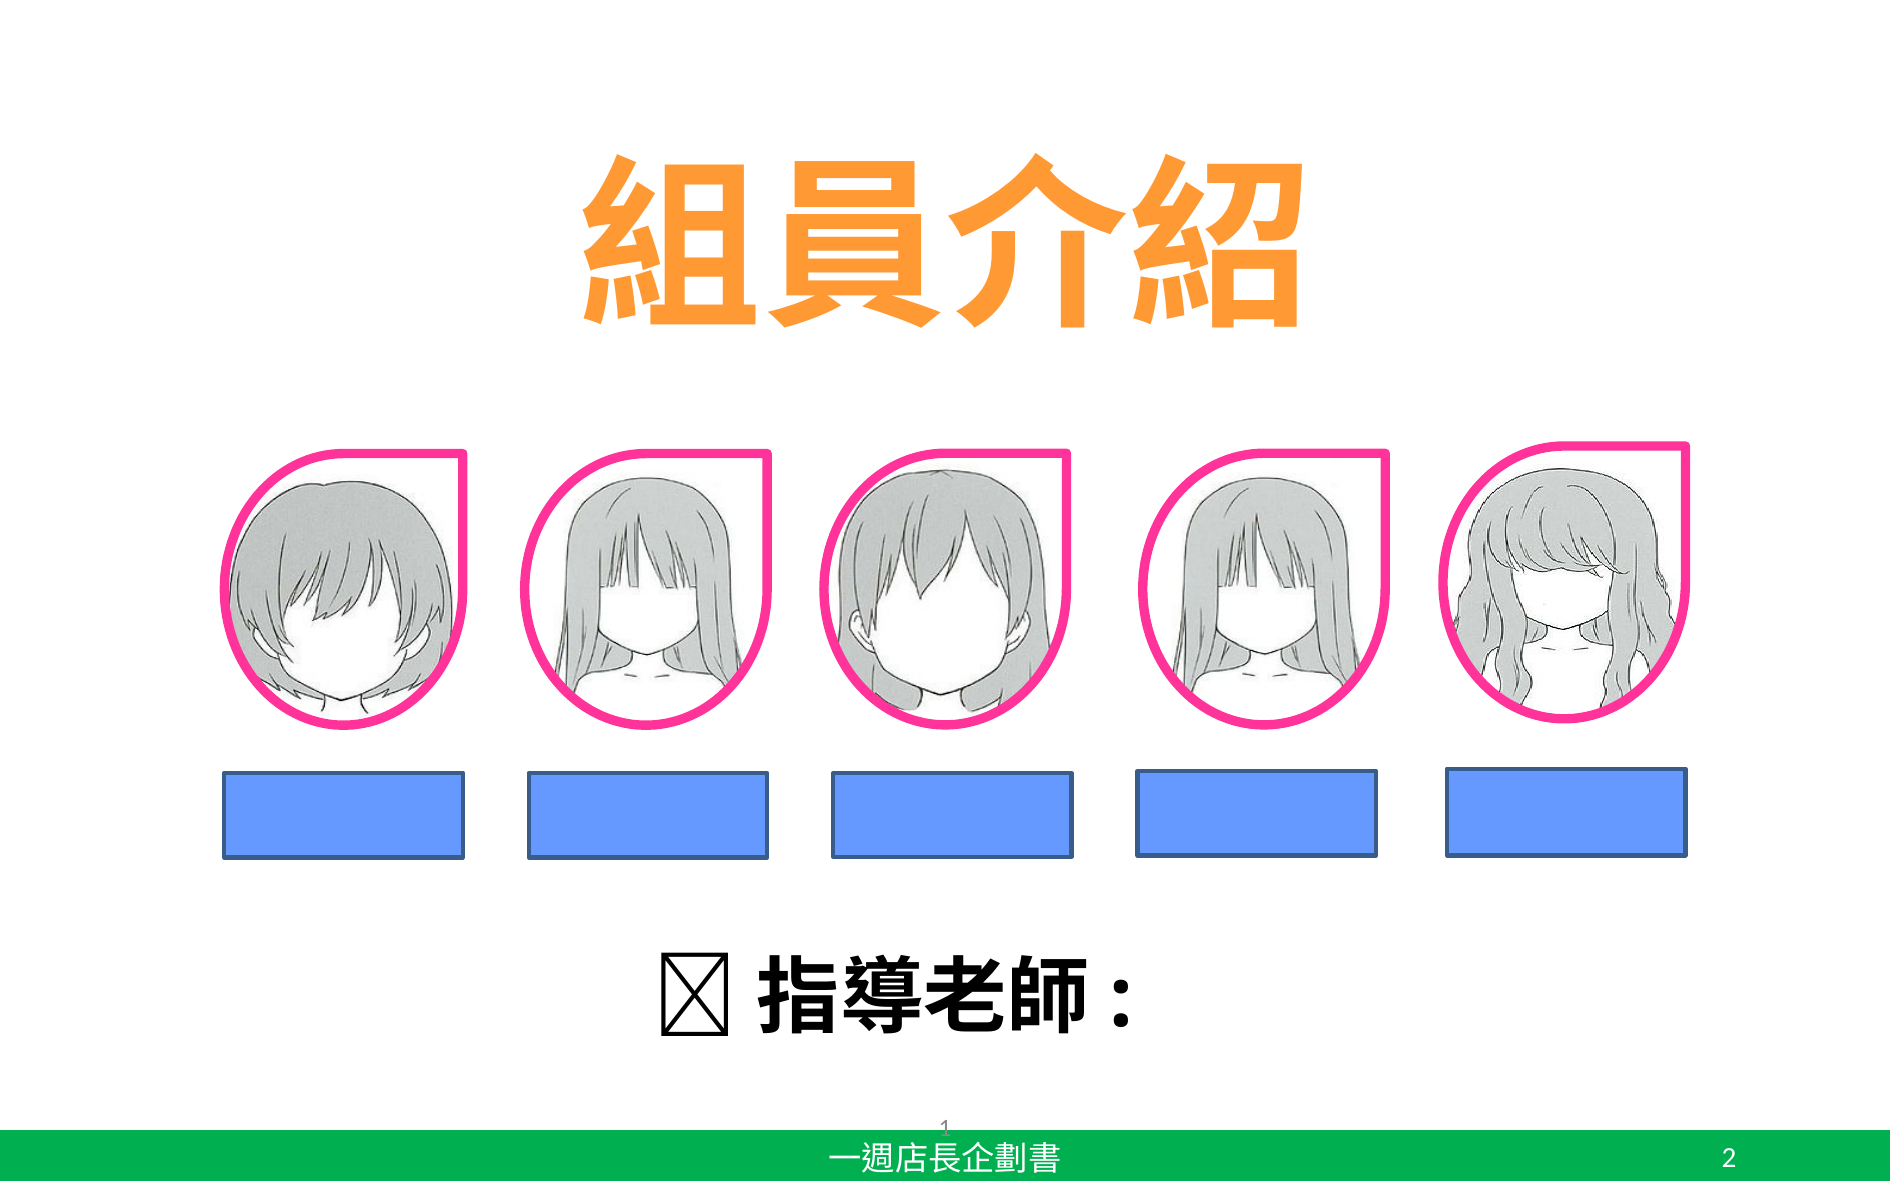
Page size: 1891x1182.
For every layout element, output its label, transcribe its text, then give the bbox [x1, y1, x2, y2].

text_box [524, 453, 768, 726]
text_box [224, 773, 463, 857]
text_box [224, 453, 463, 726]
text_box [1142, 453, 1386, 725]
text_box [1442, 445, 1686, 719]
text_box 1 [645, 1094, 1245, 1158]
text_box [529, 773, 767, 858]
text_box [1138, 771, 1376, 856]
text_box [823, 453, 1067, 725]
title 組員介紹 [200, 120, 1690, 345]
text_box 一週店長企劃書 [0, 1130, 1706, 1181]
text_box 指導老師: [452, 935, 1438, 1052]
text_box [1447, 769, 1685, 855]
text_box [833, 773, 1072, 857]
text_box 2 [1706, 1130, 1891, 1182]
